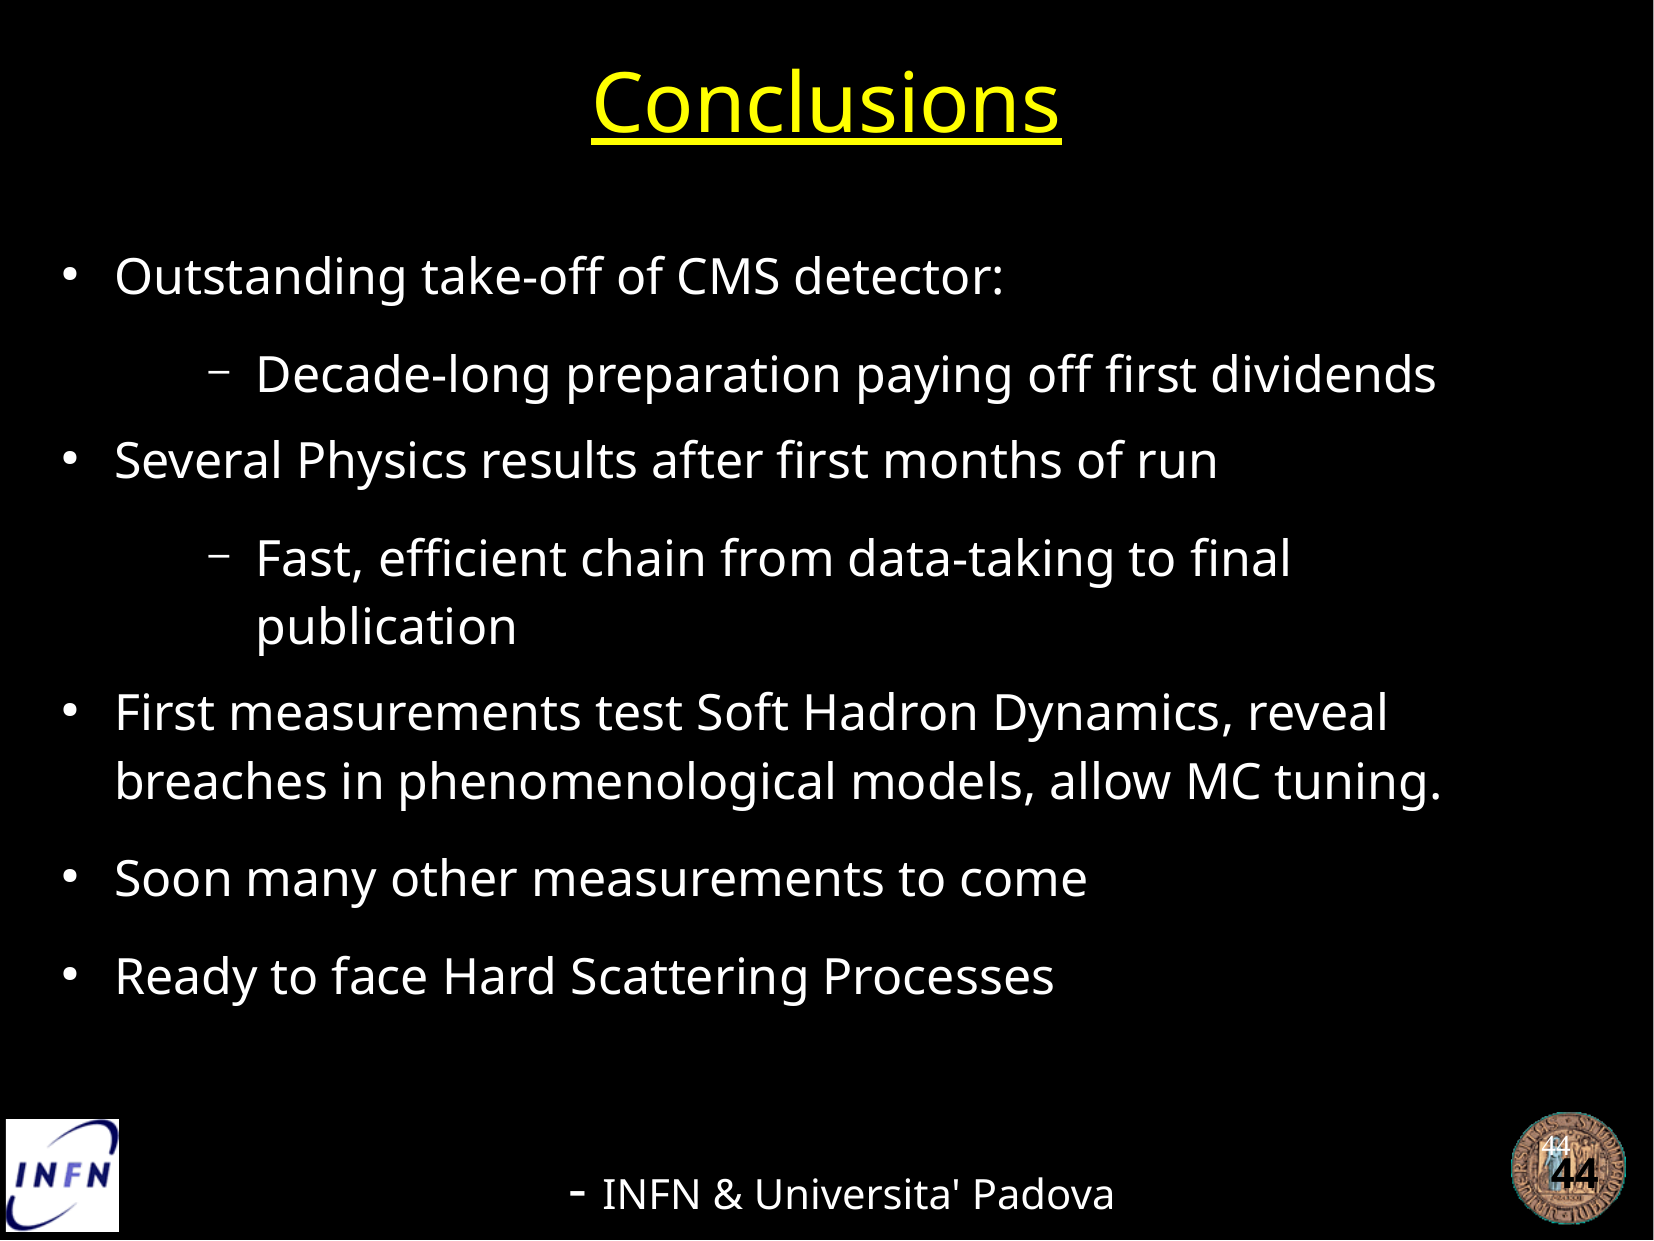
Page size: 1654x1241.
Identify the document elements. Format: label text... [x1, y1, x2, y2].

list Outstanding take-off of CMS detector: Decade-long preparation paying off first dividends Several Physics results after first months of run Fast, efficient chain from data-taking to final publication First measurements test Soft Hadron Dynamics, reveal breaches in phenomenological models, allow MC tuning. Soon many other measurements to come Ready to face Hard Scattering Processes [43, 241, 1532, 958]
title Conclusions [82, 43, 1571, 157]
picture [5, 1119, 119, 1232]
picture [1511, 1111, 1626, 1226]
